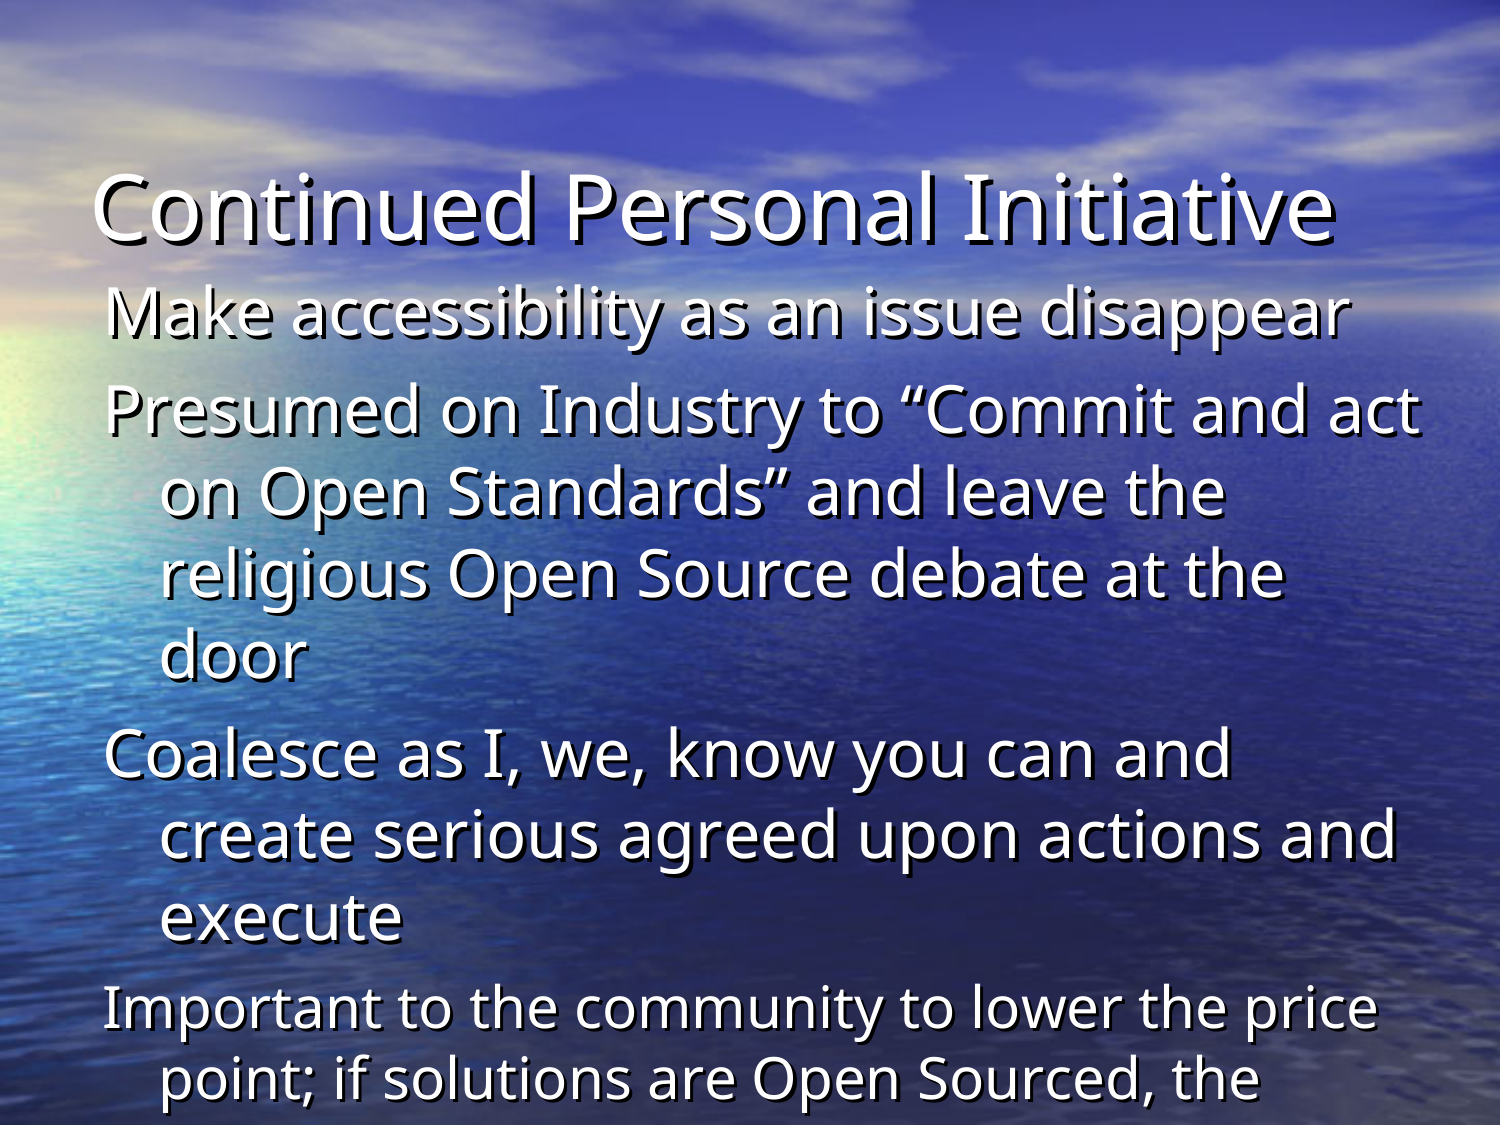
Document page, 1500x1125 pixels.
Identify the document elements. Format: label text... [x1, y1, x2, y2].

list Make accessibility as an issue disappear Presumed on Industry to “Commit and act on Open Standards” and leave the religious Open Source debate at the door Coalesce as I, we, know you can and create serious agreed upon actions and execute Important to the community to lower the price point; if solutions are Open Sourced, the community can do its own work And everyone in this room will need it [87, 262, 1450, 1096]
title Continued Personal Initiative [75, 150, 1426, 276]
picture [0, 0, 1500, 1125]
